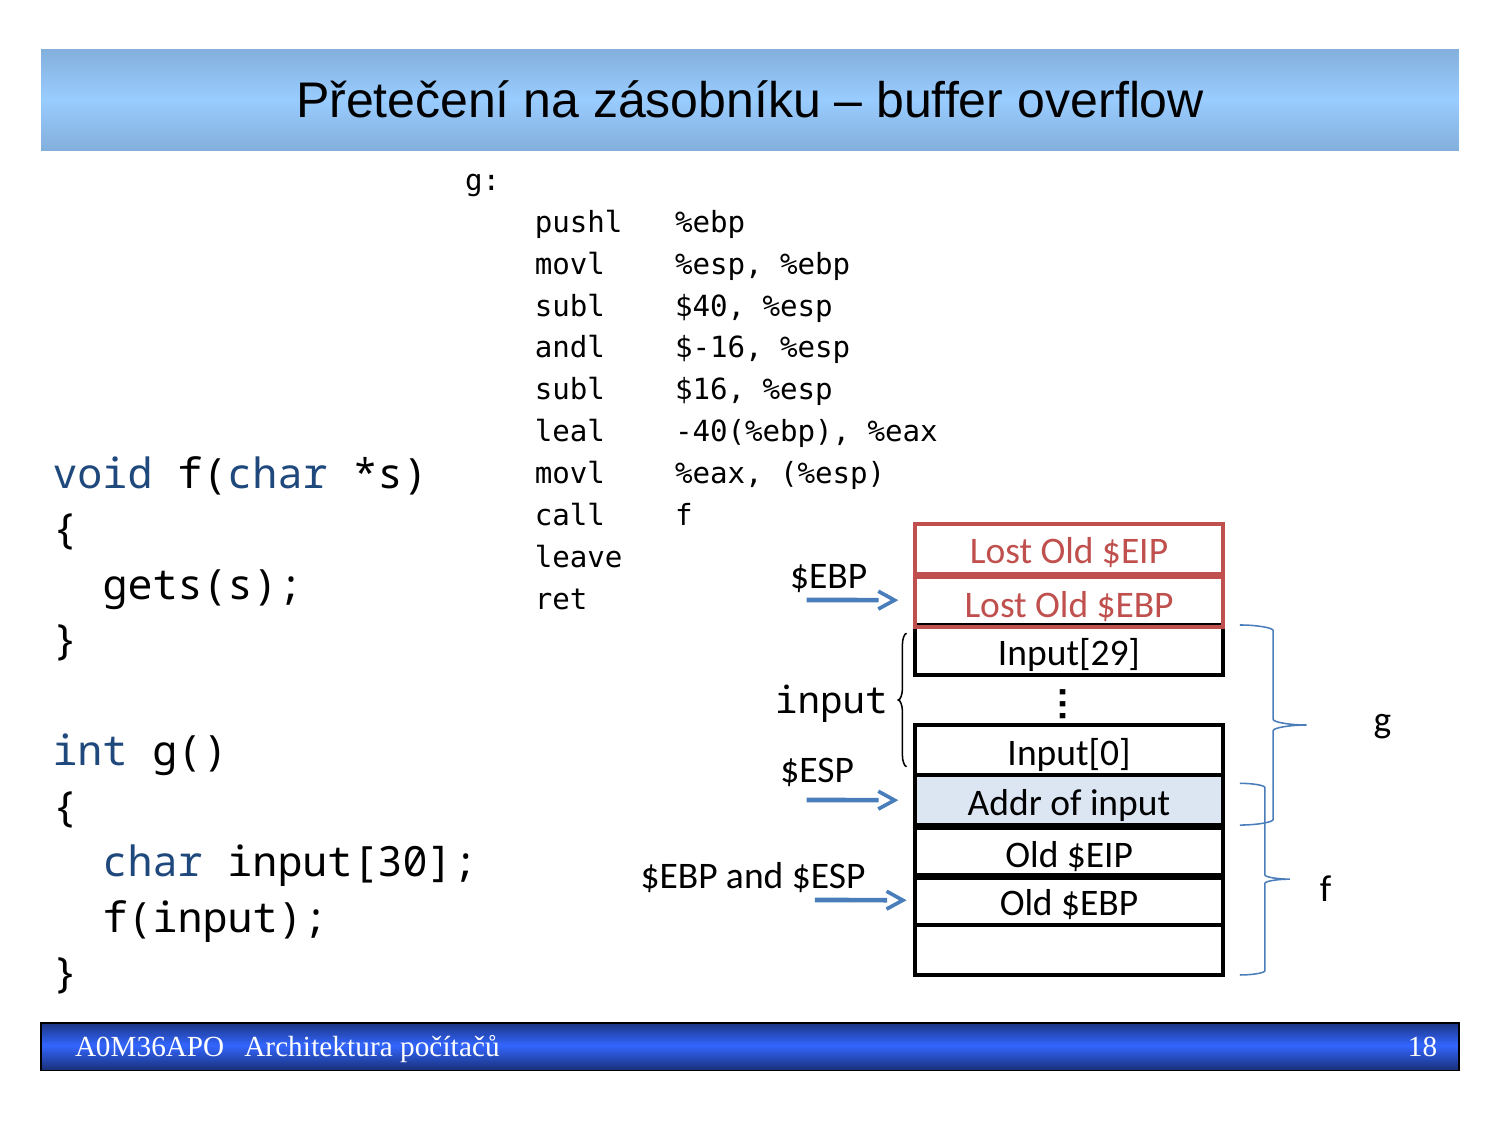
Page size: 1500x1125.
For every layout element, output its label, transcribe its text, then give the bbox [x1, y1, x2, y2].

text_box Input[29] [1038, 628, 1224, 676]
text_box input [848, 700, 858, 711]
text_box input [760, 700, 903, 730]
text_box f [1305, 856, 1347, 917]
text_box Lost Old $EBP [915, 577, 1224, 628]
text_box g [1358, 687, 1407, 748]
text_box Addr of input [914, 775, 1224, 826]
title Přetečení na zásobníku – buffer overflow [41, 49, 1459, 151]
text_box Old $EIP [914, 827, 1224, 878]
text_box Input[0] [914, 724, 1224, 775]
text_box Old $EBP [914, 878, 1224, 923]
text_box … [1044, 657, 1106, 738]
text_box Lost Old $EIP [914, 523, 1224, 574]
text_box input [826, 700, 837, 711]
text_box $ESP [765, 737, 869, 798]
list g: pushl %ebp movl %esp, %ebp subl $40, %esp andl $-16, %esp subl $16, %esp leal -40(%ebp), %eax movl %eax, (%esp) call f leave ret [450, 157, 1038, 700]
list void f(char *s) { gets(s); } int g() { char input[30]; f(input); } [37, 444, 563, 1025]
text_box $EBP and $ESP [625, 843, 881, 905]
